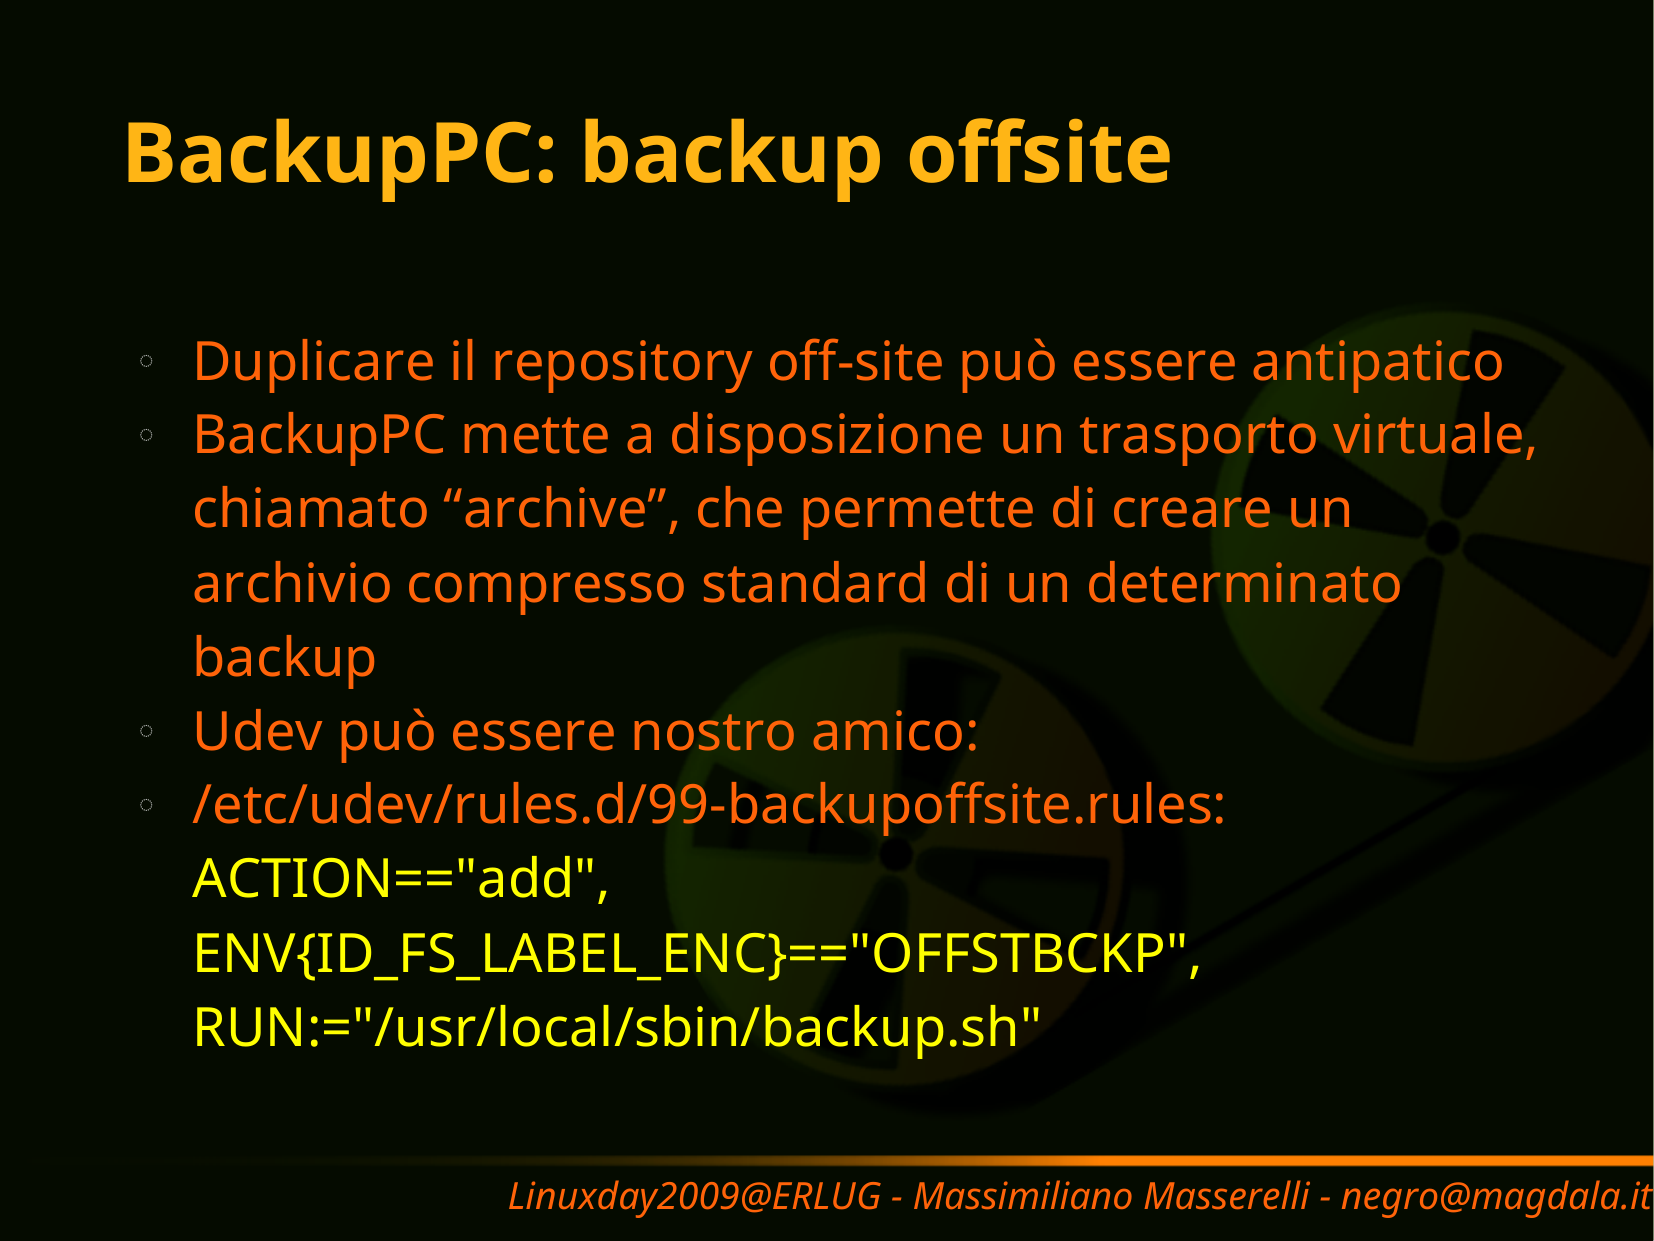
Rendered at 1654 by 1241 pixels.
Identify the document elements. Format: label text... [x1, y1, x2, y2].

title BackupPC: backup offsite [121, 46, 1534, 254]
list Duplicare il repository off-site può essere antipatico BackupPC mette a disposizione un trasporto virtuale, chiamato “archive”, che permette di creare un archivio compresso standard di un determinato backup Udev può essere nostro amico: /etc/udev/rules.d/99-backupoffsite.rules: ACTION=="add", ENV{ID_FS_LABEL_ENC}=="OFFSTBCKP", RUN:="/usr/local/sbin/backup.sh" [121, 322, 1561, 1133]
